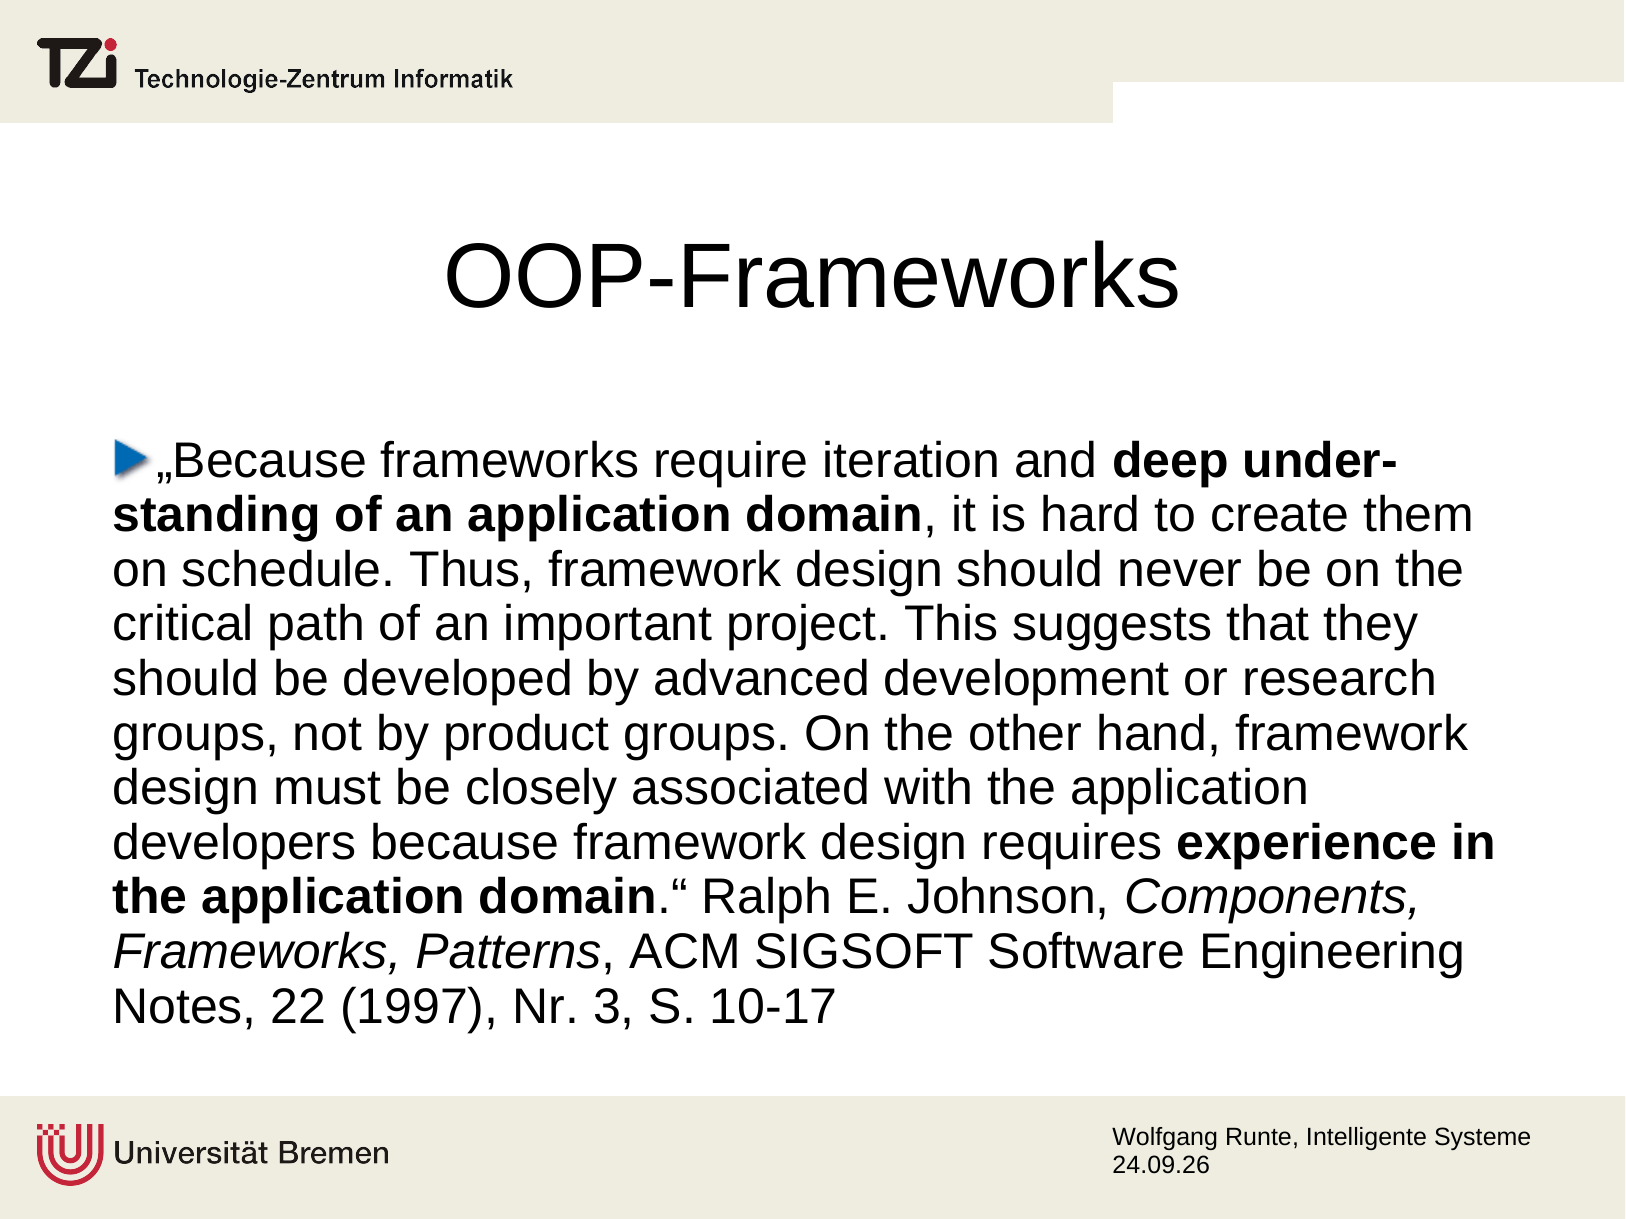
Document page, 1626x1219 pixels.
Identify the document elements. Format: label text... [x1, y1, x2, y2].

title OOP-Frameworks [112, 162, 1513, 393]
picture [37, 1124, 388, 1186]
picture [37, 38, 513, 93]
list „Because frameworks require iteration and deep under-standing of an application domain, it is hard to create them on schedule. Thus, framework design should never be on the critical path of an important project. This suggests that they should be developed by advanced development or research groups, not by product groups. On the other hand, framework design must be closely associated with the application developers because framework design requires experience in the application domain.“ Ralph E. Johnson, Components, Frameworks, Patterns, ACM SIGSOFT Software Engineering Notes, 22 (1997), Nr. 3, S. 10-17 [112, 433, 1513, 1070]
